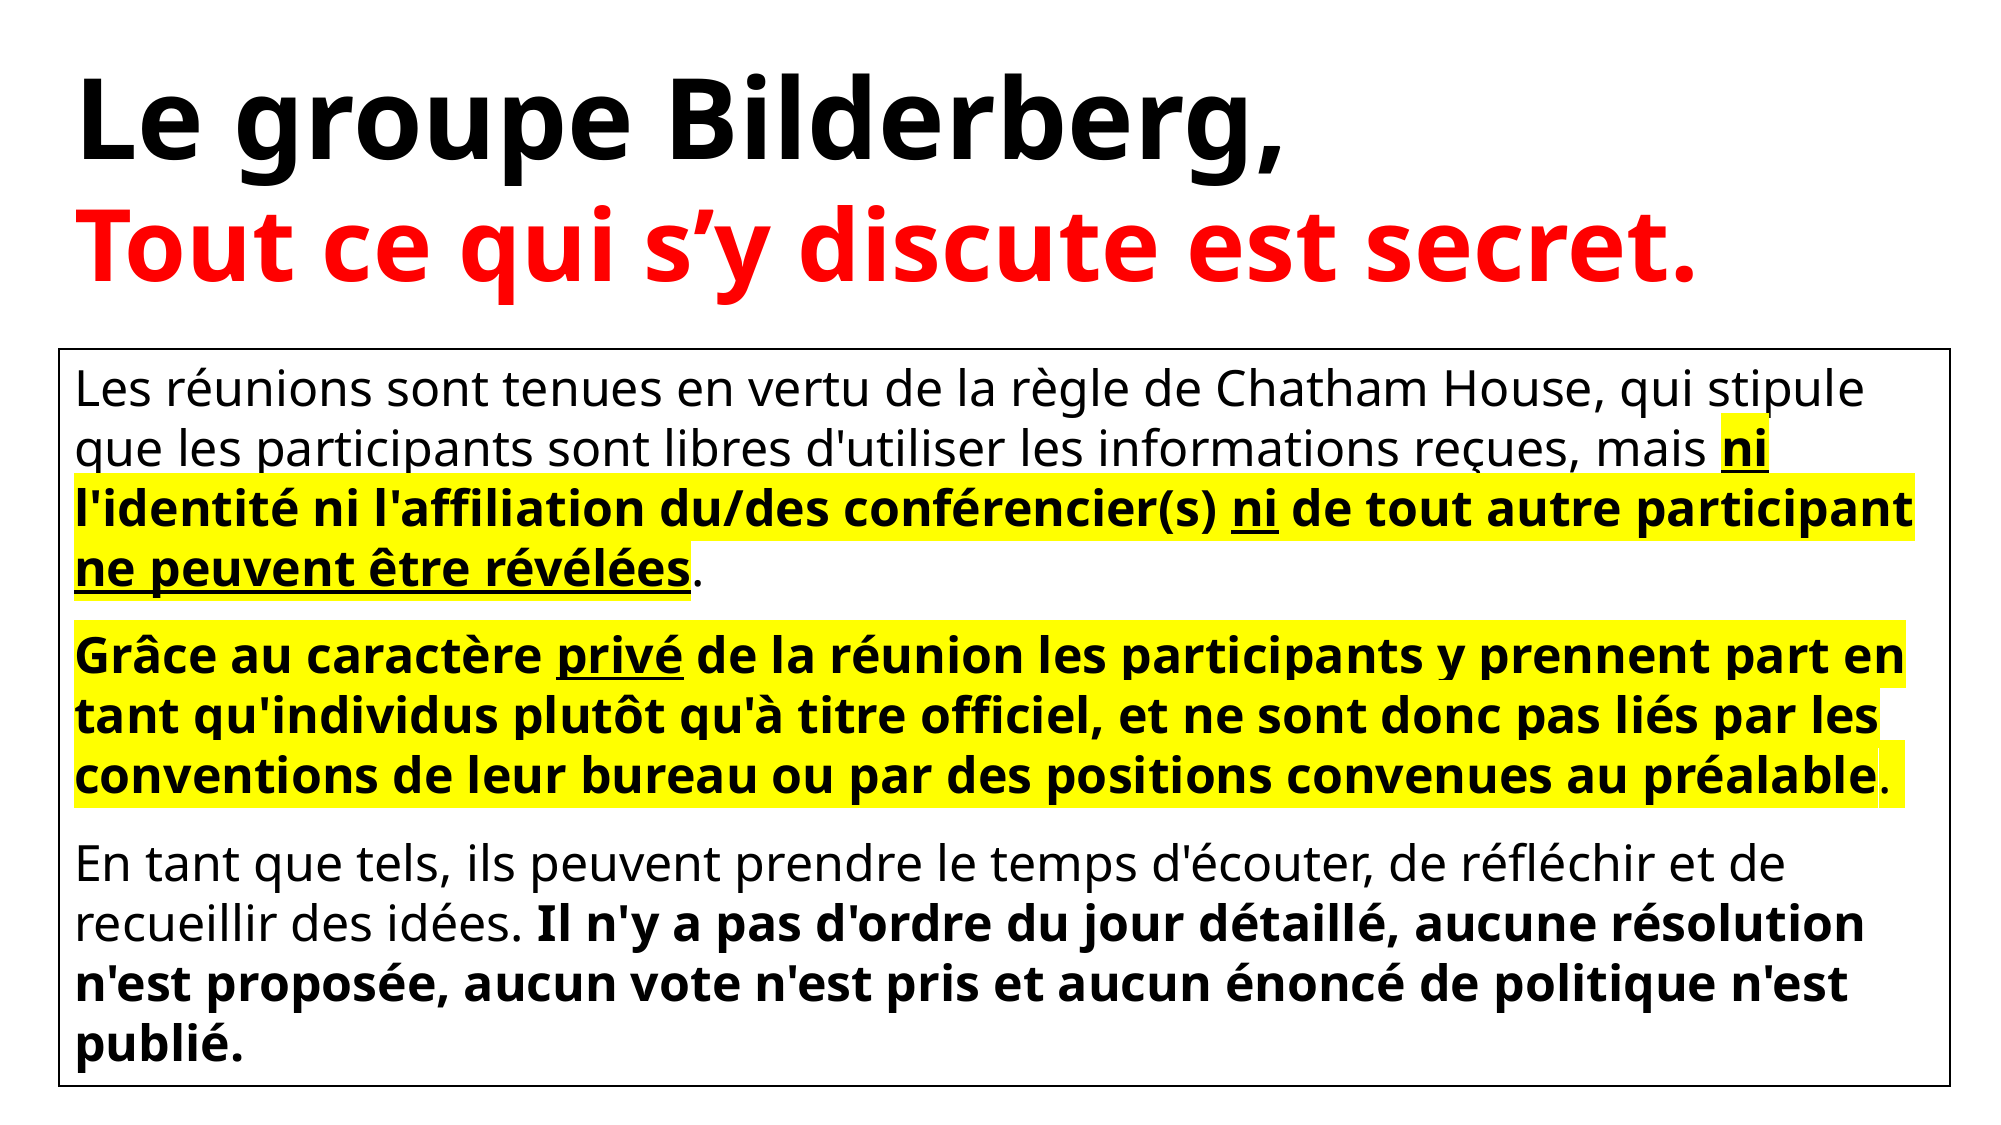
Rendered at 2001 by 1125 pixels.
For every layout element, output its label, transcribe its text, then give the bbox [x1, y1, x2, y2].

text_box Les réunions sont tenues en vertu de la règle de Chatham House, qui stipule que les participants sont libres d'utiliser les informations reçues, mais ni l'identité ni l'affiliation du/des conférencier(s) ni de tout autre participant ne peuvent être révélées. Grâce au caractère privé de la réunion les participants y prennent part en tant qu'individus plutôt qu'à titre officiel, et ne sont donc pas liés par les conventions de leur bureau ou par des positions convenues au préalable. En tant que tels, ils peuvent prendre le temps d'écouter, de réfléchir et de recueillir des idées. Il n'y a pas d'ordre du jour détaillé, aucune résolution n'est proposée, aucun vote n'est pris et aucun énoncé de politique n'est publié. [59, 348, 1951, 1086]
text_box Le groupe Bilderberg, Tout ce qui s’y discute est secret. [59, 39, 2000, 312]
